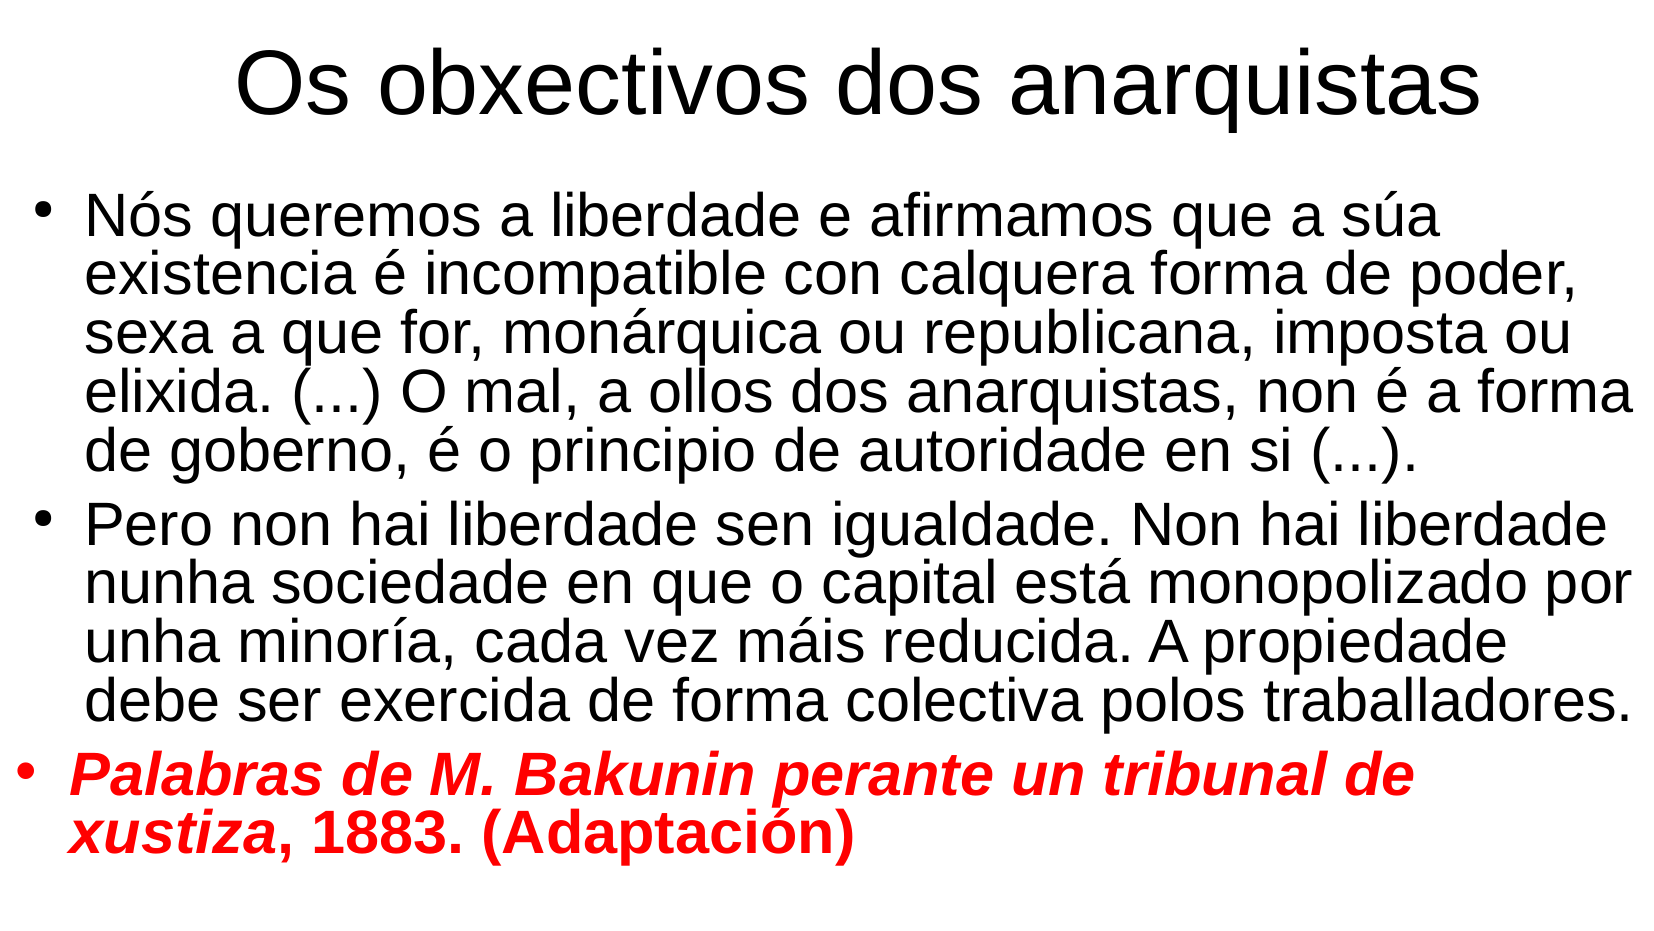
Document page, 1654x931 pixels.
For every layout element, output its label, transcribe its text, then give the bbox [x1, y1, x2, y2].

title Os obxectivos dos anarquistas [97, 0, 1586, 156]
list Nós queremos a liberdade e afirmamos que a súa existencia é incompatible con calquera forma de poder, sexa a que for, monárquica ou republicana, imposta ou elixida. (...) O mal, a ollos dos anarquistas, non é a forma de goberno, é o principio de autoridade en si (...). Pero non hai liberdade sen igualdade. Non hai liberdade nunha sociedade en que o capital está monopolizado por unha minoría, cada vez máis reducida. A propiedade debe ser exercida de forma colectiva polos traballadores. Palabras de M. Bakunin perante un tribunal de xustiza, 1883. (Adaptación) [0, 181, 1654, 931]
